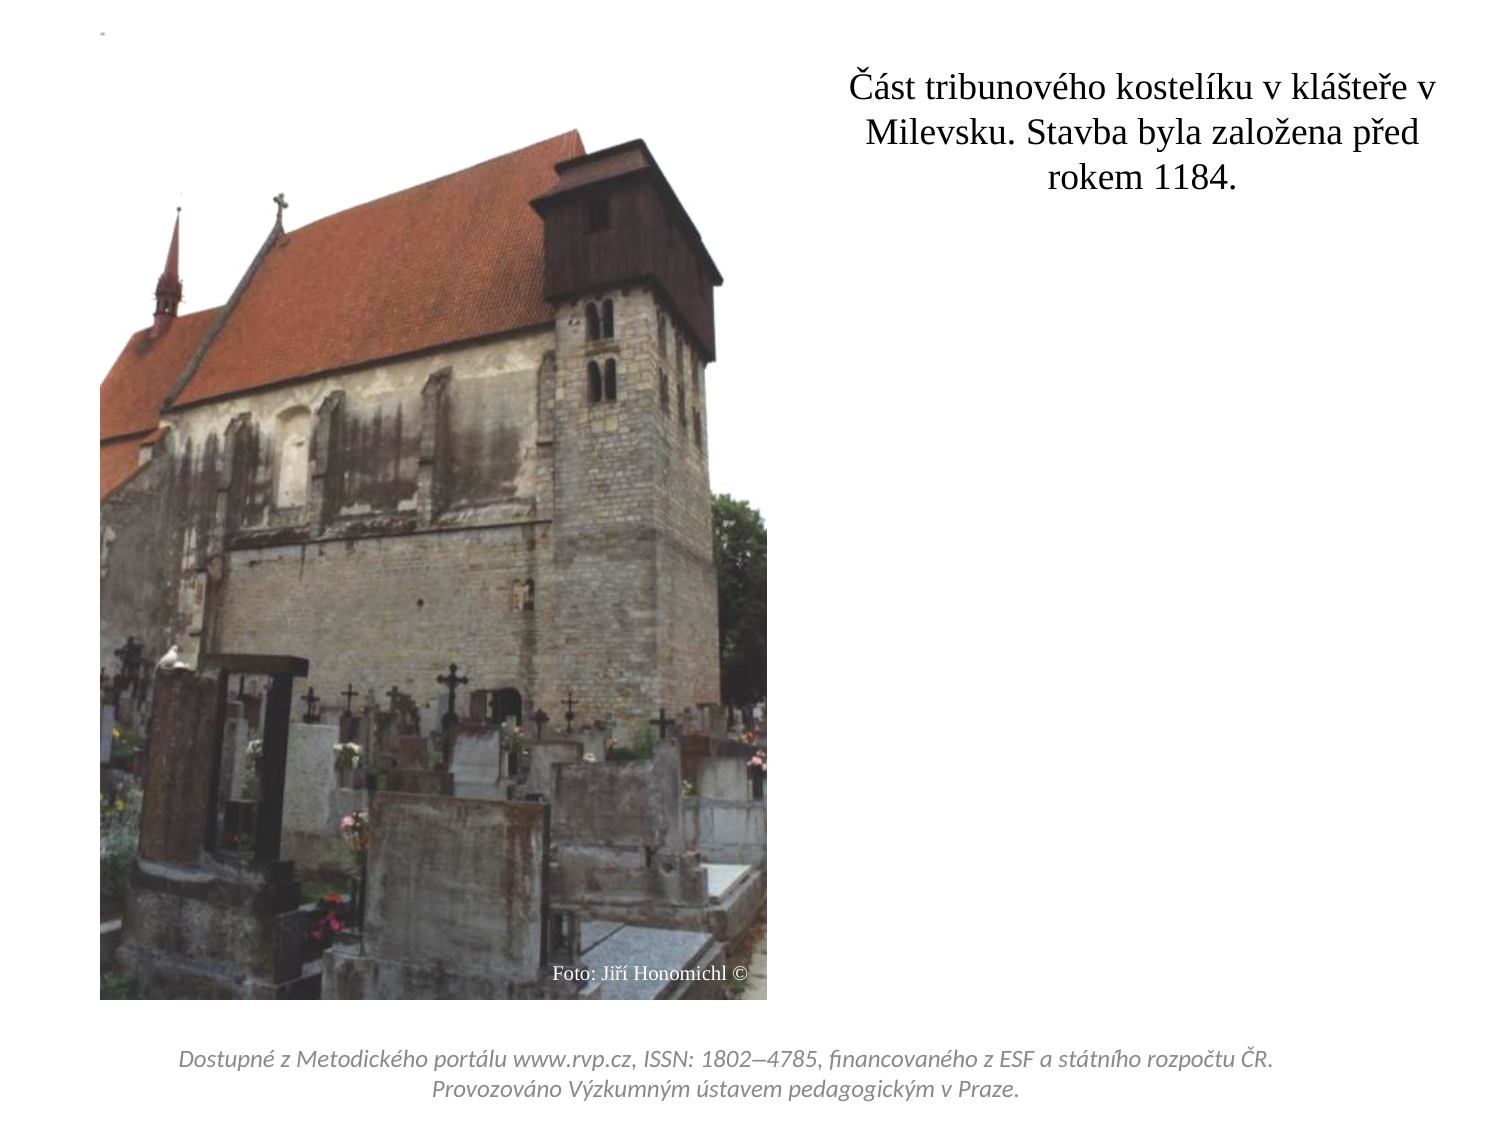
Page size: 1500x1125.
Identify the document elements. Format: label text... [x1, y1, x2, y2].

text_box Foto: Jiří Honomichl © [537, 952, 769, 993]
picture [100, 30, 767, 1000]
text_box Dostupné z Metodického portálu www.rvp.cz, ISSN: 1802–4785, financovaného z ESF a státního rozpočtu ČR. Provozováno Výzkumným ústavem pedagogickým v Praze. [105, 1042, 1348, 1103]
text_box Část tribunového kostelíku v klášteře v Milevsku. Stavba byla založena před rokem 1184. [832, 54, 1453, 206]
